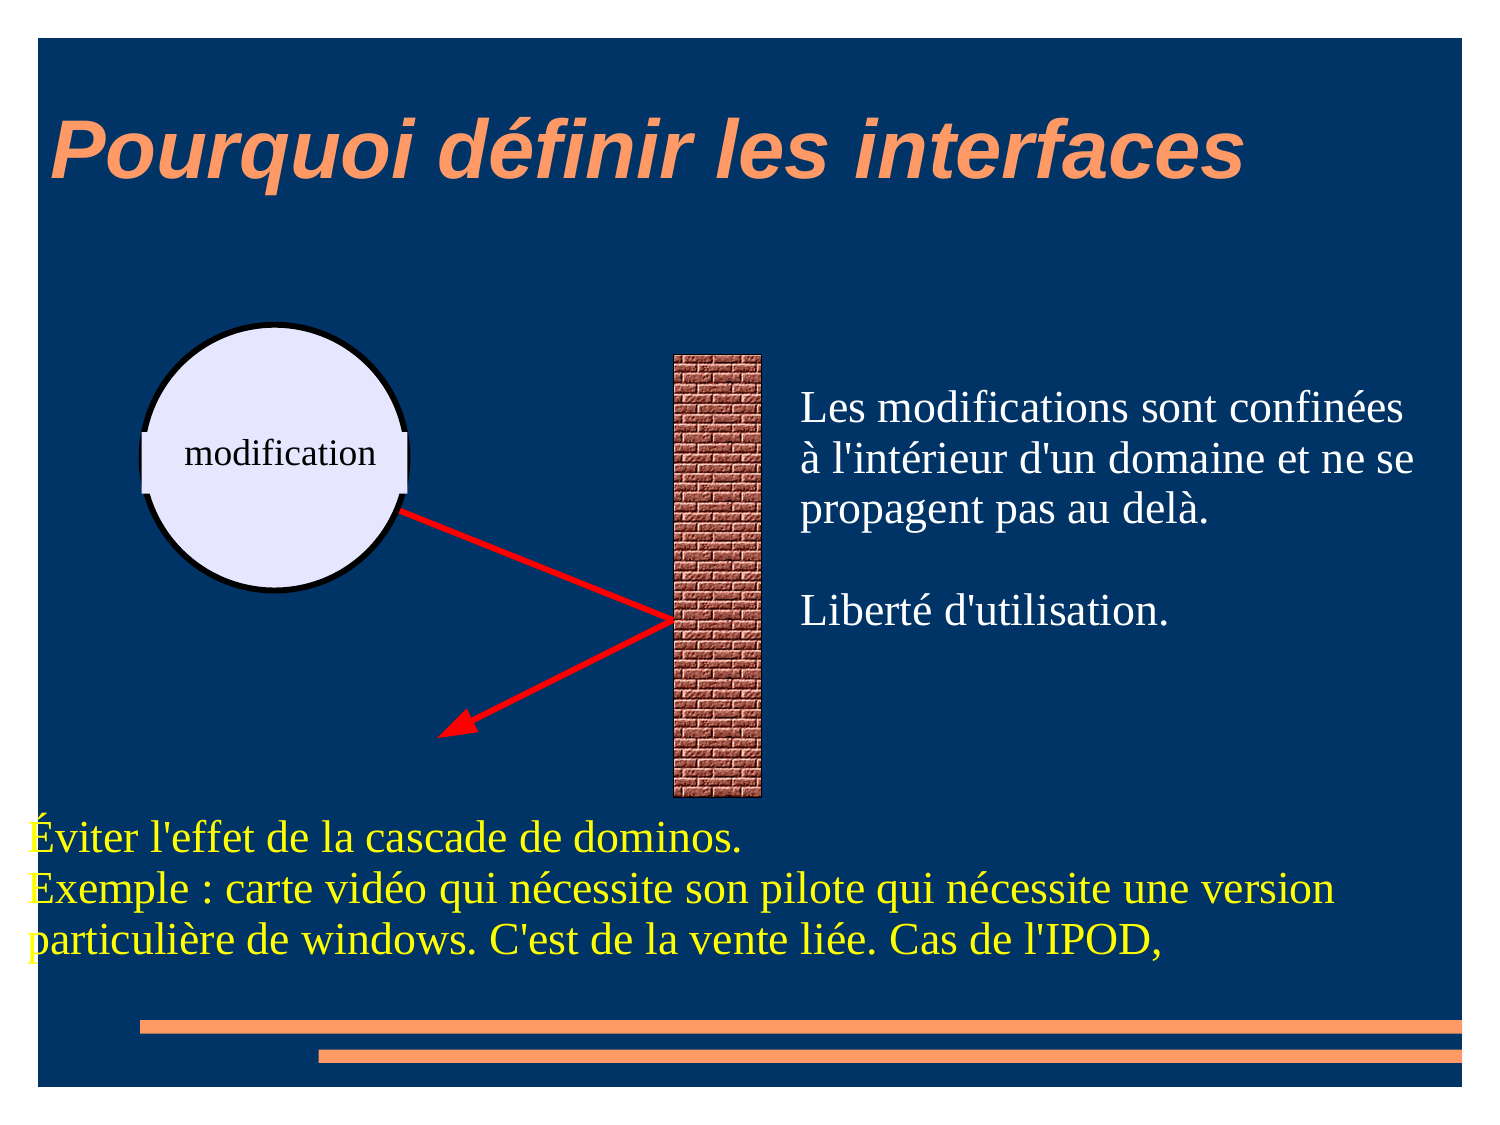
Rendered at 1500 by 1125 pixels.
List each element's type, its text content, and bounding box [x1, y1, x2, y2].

text_box [144, 324, 405, 432]
text_box modification [141, 432, 408, 494]
text_box [673, 354, 762, 798]
title Pourquoi définir les interfaces [50, 46, 1463, 254]
text_box Les modifications sont confinées à l'intérieur d'un domaine et ne se propagent pas au delà. Liberté d'utilisation. [788, 381, 1439, 794]
text_box [146, 494, 403, 591]
text_box Éviter l'effet de la cascade de dominos. Exemple : carte vidéo qui nécessite son pilote qui nécessite une version particulière de windows. C'est de la vente liée. Cas de l'IPOD, [15, 811, 1463, 1037]
